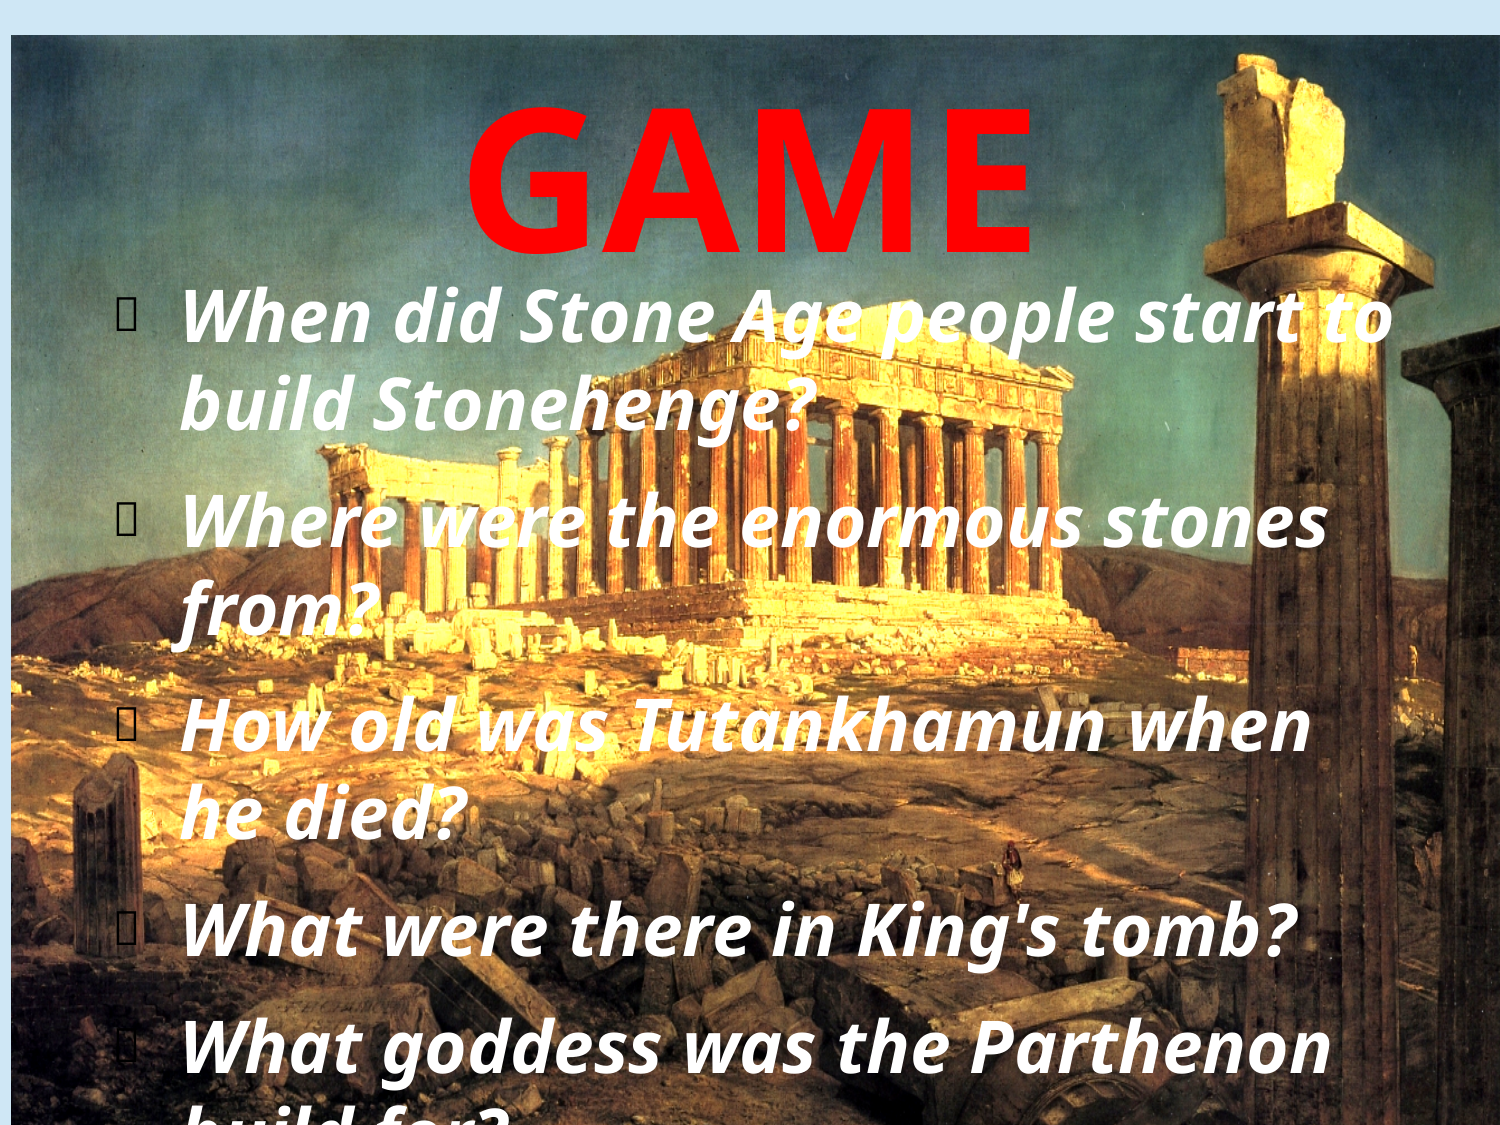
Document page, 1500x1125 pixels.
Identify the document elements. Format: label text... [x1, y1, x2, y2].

title GAME [75, 45, 1425, 233]
list When did Stone Age people start to build Stonehenge? Where were the enormous stones from? How old was Tutankhamun when he died? What were there in King's tomb? What goddess was the Parthenon build for? When was the Parthenon destroyed? [75, 262, 1425, 1035]
picture [11, 35, 1500, 1125]
